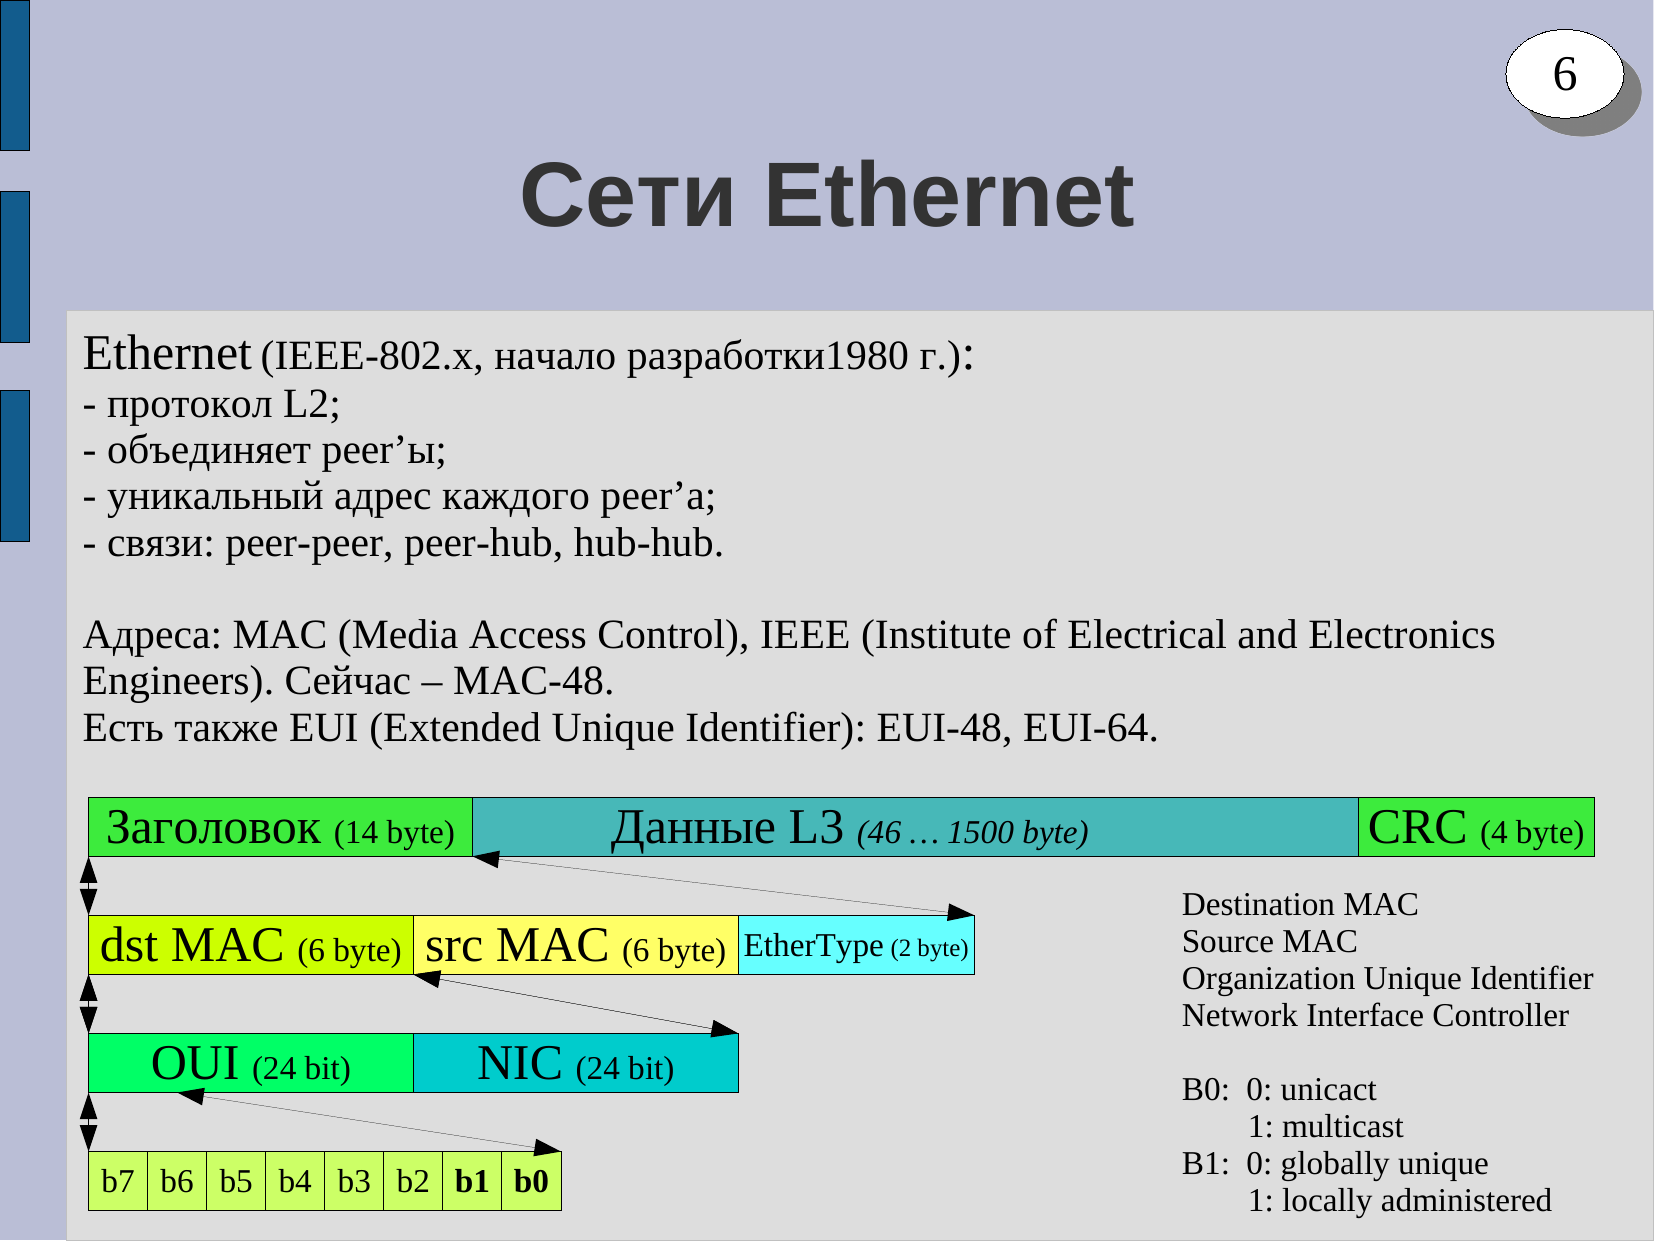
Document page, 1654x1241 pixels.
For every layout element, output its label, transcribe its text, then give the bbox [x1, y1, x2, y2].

text_box b2 [383, 1151, 442, 1211]
text_box b4 [265, 1151, 324, 1211]
text_box b5 [206, 1151, 265, 1211]
text_box Ethernet (IEEE-802.x, начало разработки1980 г.): - протокол L2; - объединяет peer’ы; - уникальный адрес каждого peer’а; - связи: peer-peer, peer-hub, hub-hub. Адреса: MAC (Media Access Control), IEEE (Institute of Electrical and Electronics Engineers). Сейчас – MAC-48. Есть также EUI (Extended Unique Identifier): EUI-48, EUI-64. [82, 324, 1648, 751]
text_box b3 [324, 1151, 383, 1211]
text_box NIC (24 bit) [414, 1033, 739, 1093]
text_box EtherType (2 byte) [739, 915, 975, 975]
text_box b7 [88, 1151, 147, 1211]
text_box CRC (4 byte) [1358, 797, 1595, 857]
text_box b6 [147, 1151, 206, 1211]
text_box Заголовок (14 byte) [88, 797, 473, 857]
text_box Destination MAC Source MAC Organization Unique Identifier Network Interface Controller B0: 0: unicact 1: multicast B1: 0: globally unique 1: locally administered [1181, 885, 1595, 1220]
text_box b1 [442, 1151, 501, 1211]
text_box Данные L3 (46 … 1500 byte) [473, 797, 1358, 857]
text_box b0 [501, 1151, 562, 1211]
text_box 6 [1505, 29, 1625, 119]
text_box OUI (24 bit) [88, 1033, 414, 1093]
text_box dst MAC (6 byte) [88, 915, 414, 975]
title Сети Ethernet [121, 91, 1534, 299]
text_box src MAC (6 byte) [414, 915, 739, 975]
